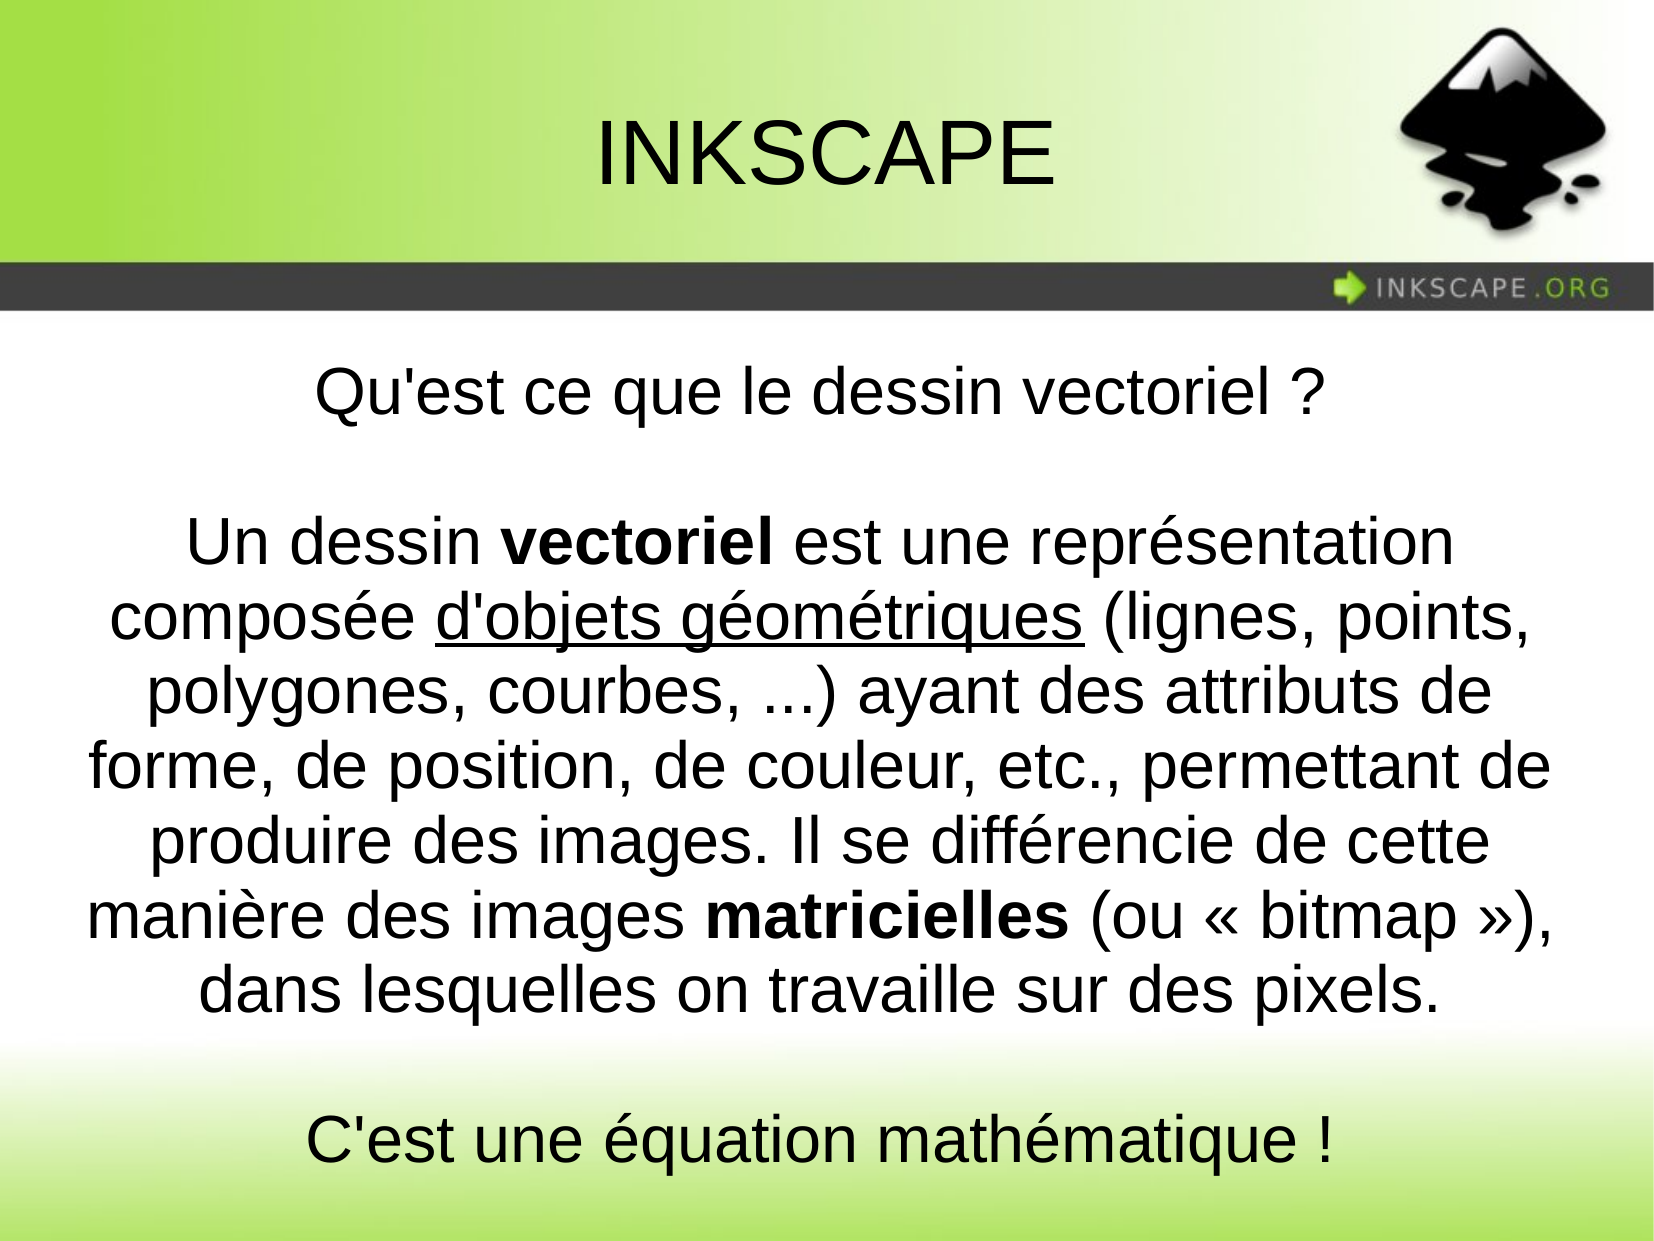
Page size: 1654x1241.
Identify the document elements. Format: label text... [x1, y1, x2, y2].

picture [0, 0, 1654, 1241]
title INKSCAPE [82, 56, 1571, 250]
subtitle Qu'est ce que le dessin vectoriel ? Un dessin vectoriel est une représentation composée d'objets géométriques (lignes, points, polygones, courbes, ...) ayant des attributs de forme, de position, de couleur, etc., permettant de produire des images. Il se différencie de cette manière des images matricielles (ou « bitmap »), dans lesquelles on travaille sur des pixels. C'est une équation mathématique ! [76, 354, 1565, 1177]
